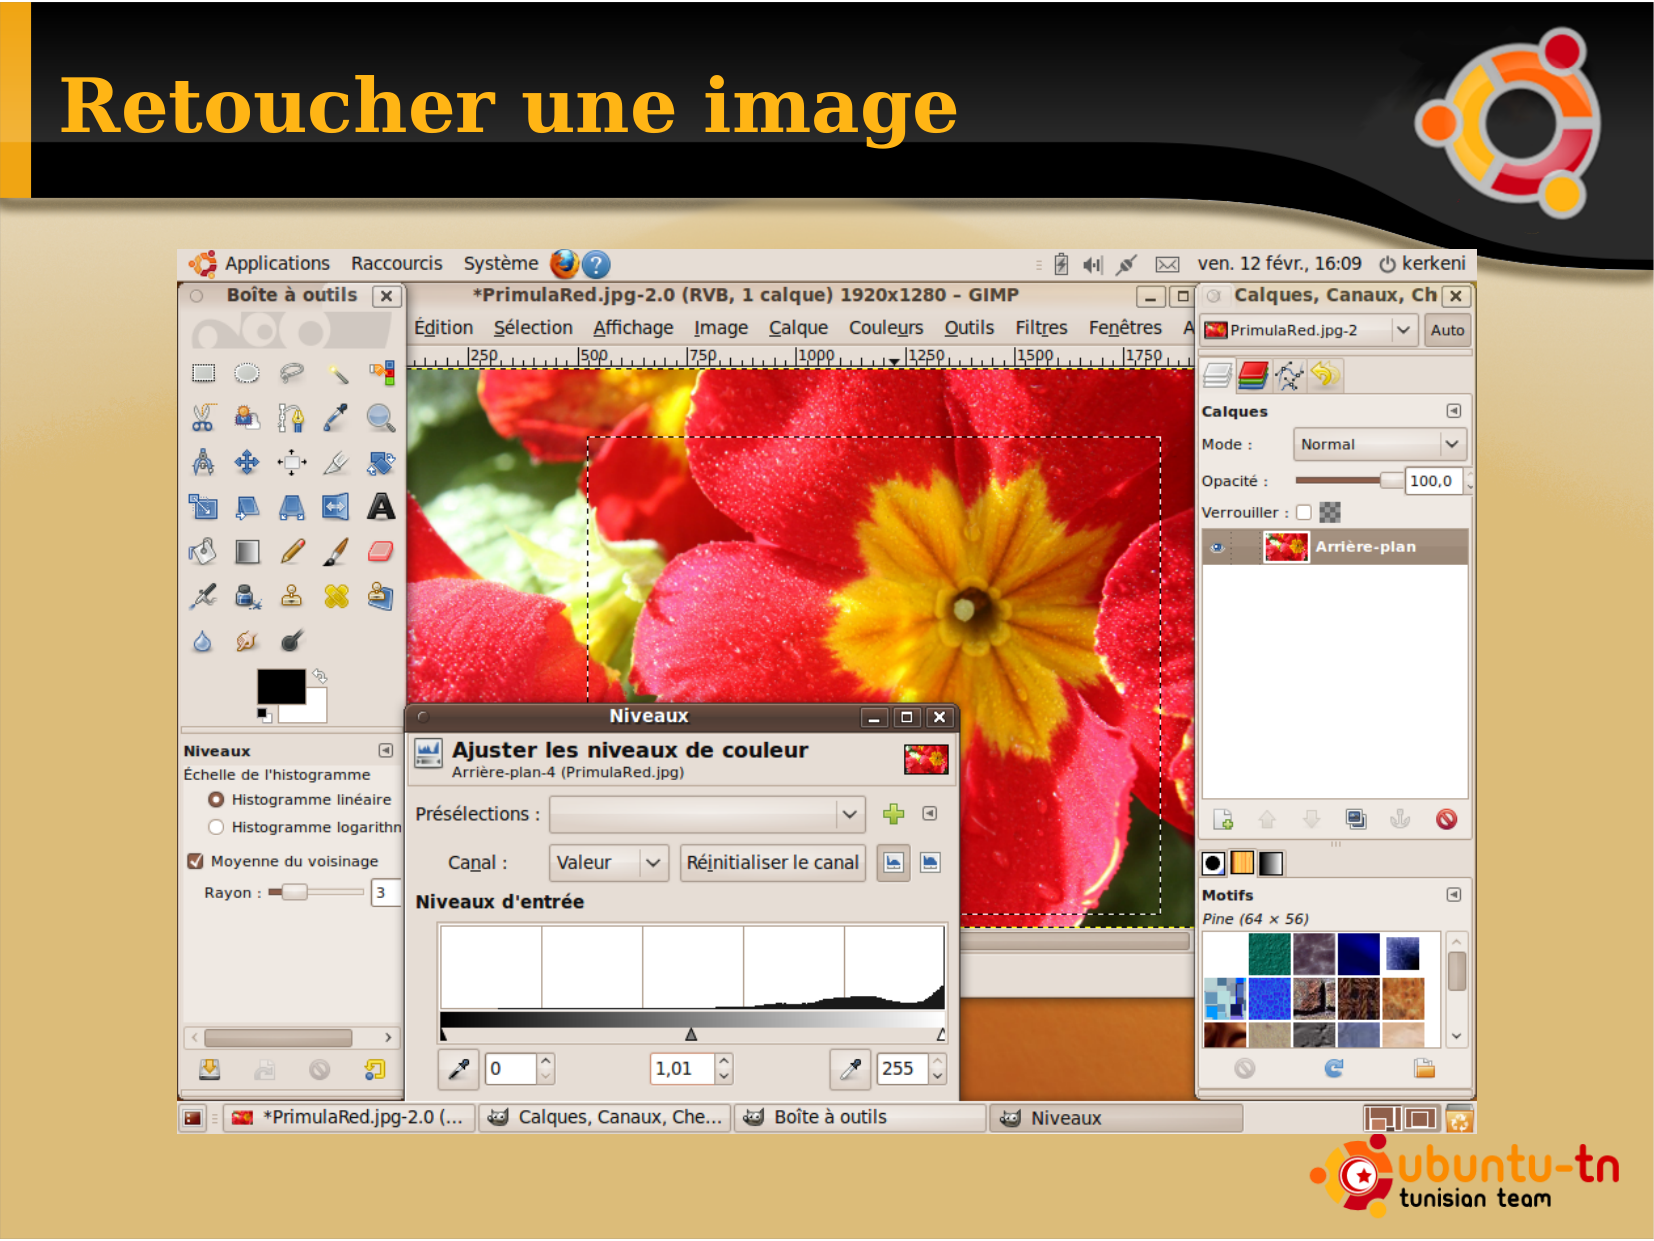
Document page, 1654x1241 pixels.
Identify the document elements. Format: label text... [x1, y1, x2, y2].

title Retoucher une image [59, 2, 1447, 210]
picture [0, 0, 1654, 1241]
